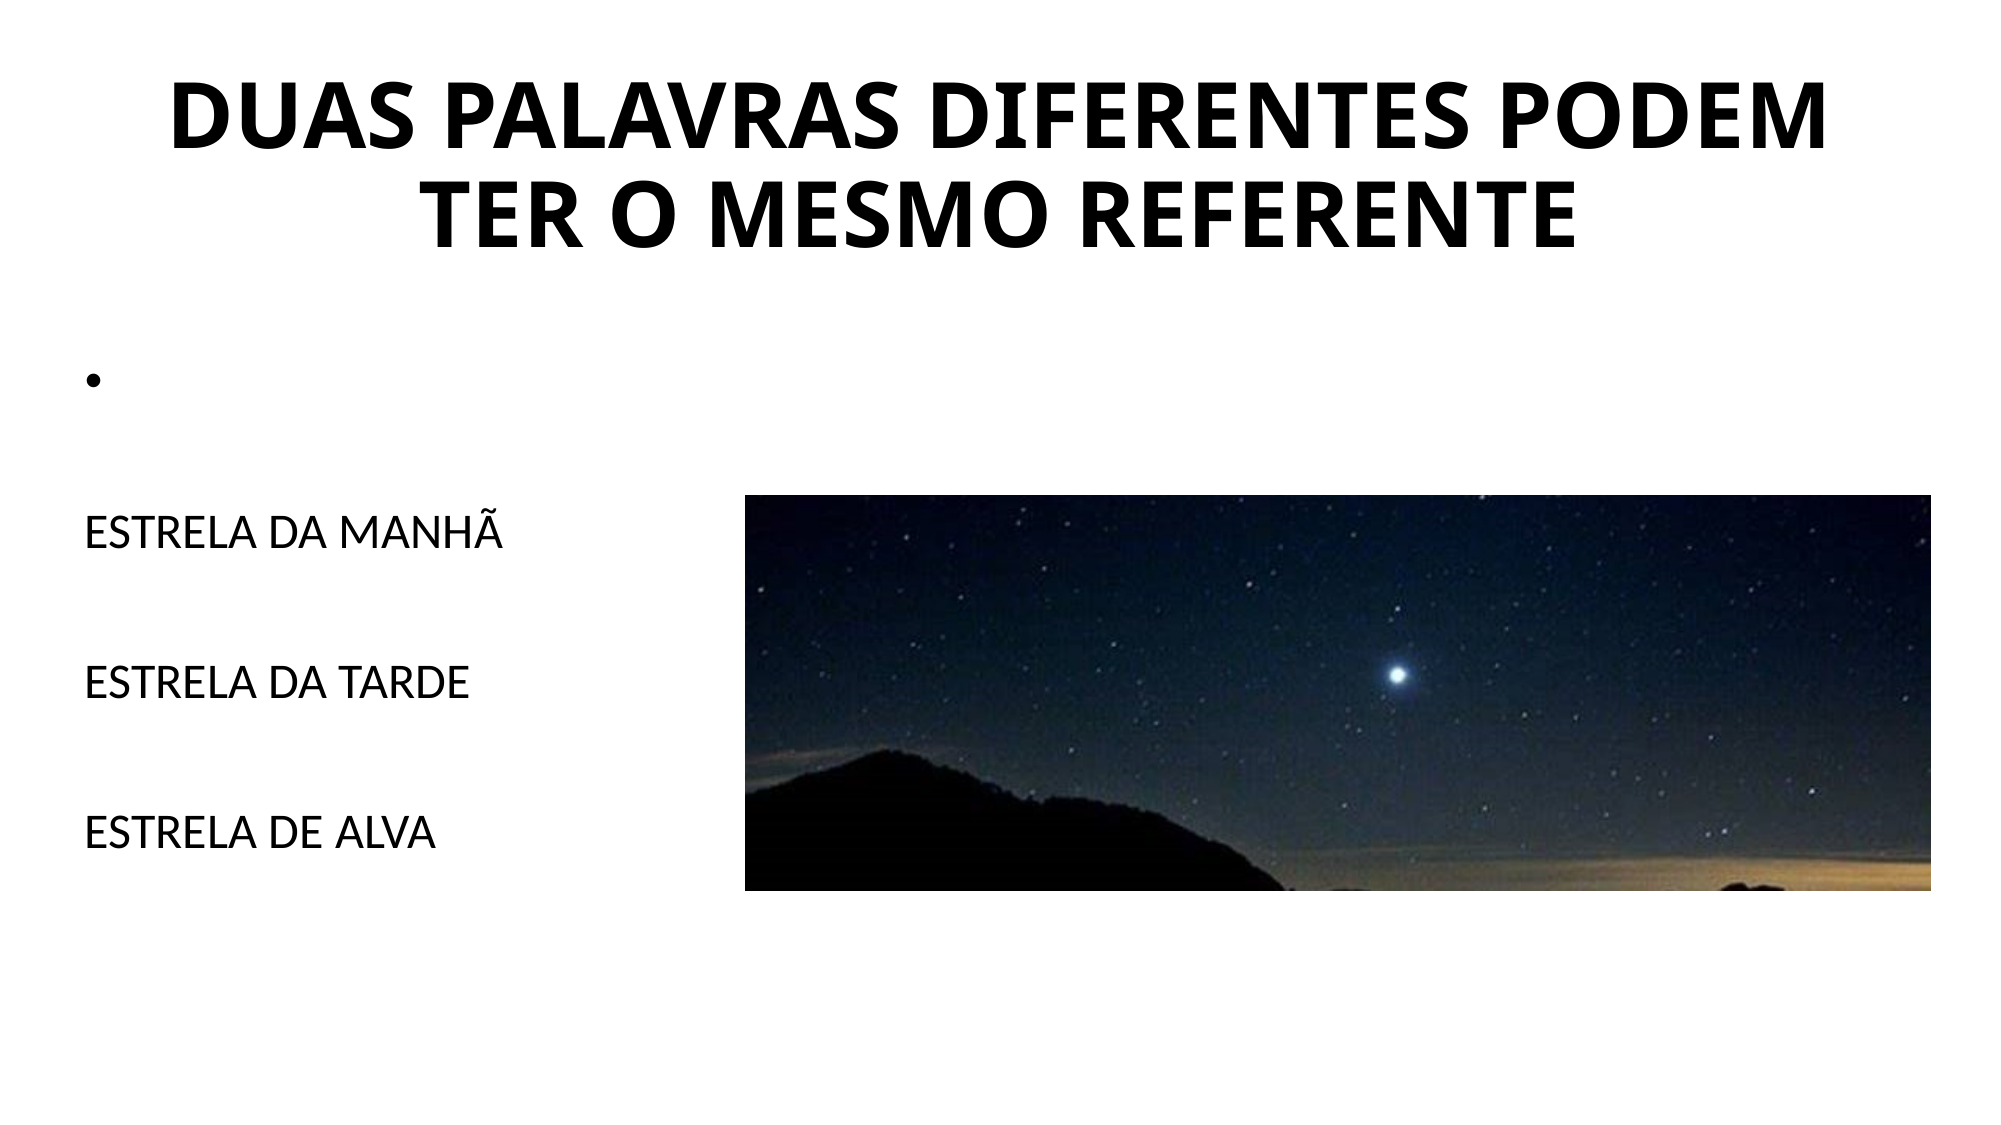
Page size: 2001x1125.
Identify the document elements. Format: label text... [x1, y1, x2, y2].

title DUAS PALAVRAS DIFERENTES PODEM TER O MESMO REFERENTE [137, 59, 1863, 278]
list ESTRELA DA MANHÃ ESTRELA DA TARDE ESTRELA DE ALVA [69, 348, 605, 1063]
picture [745, 495, 1931, 891]
